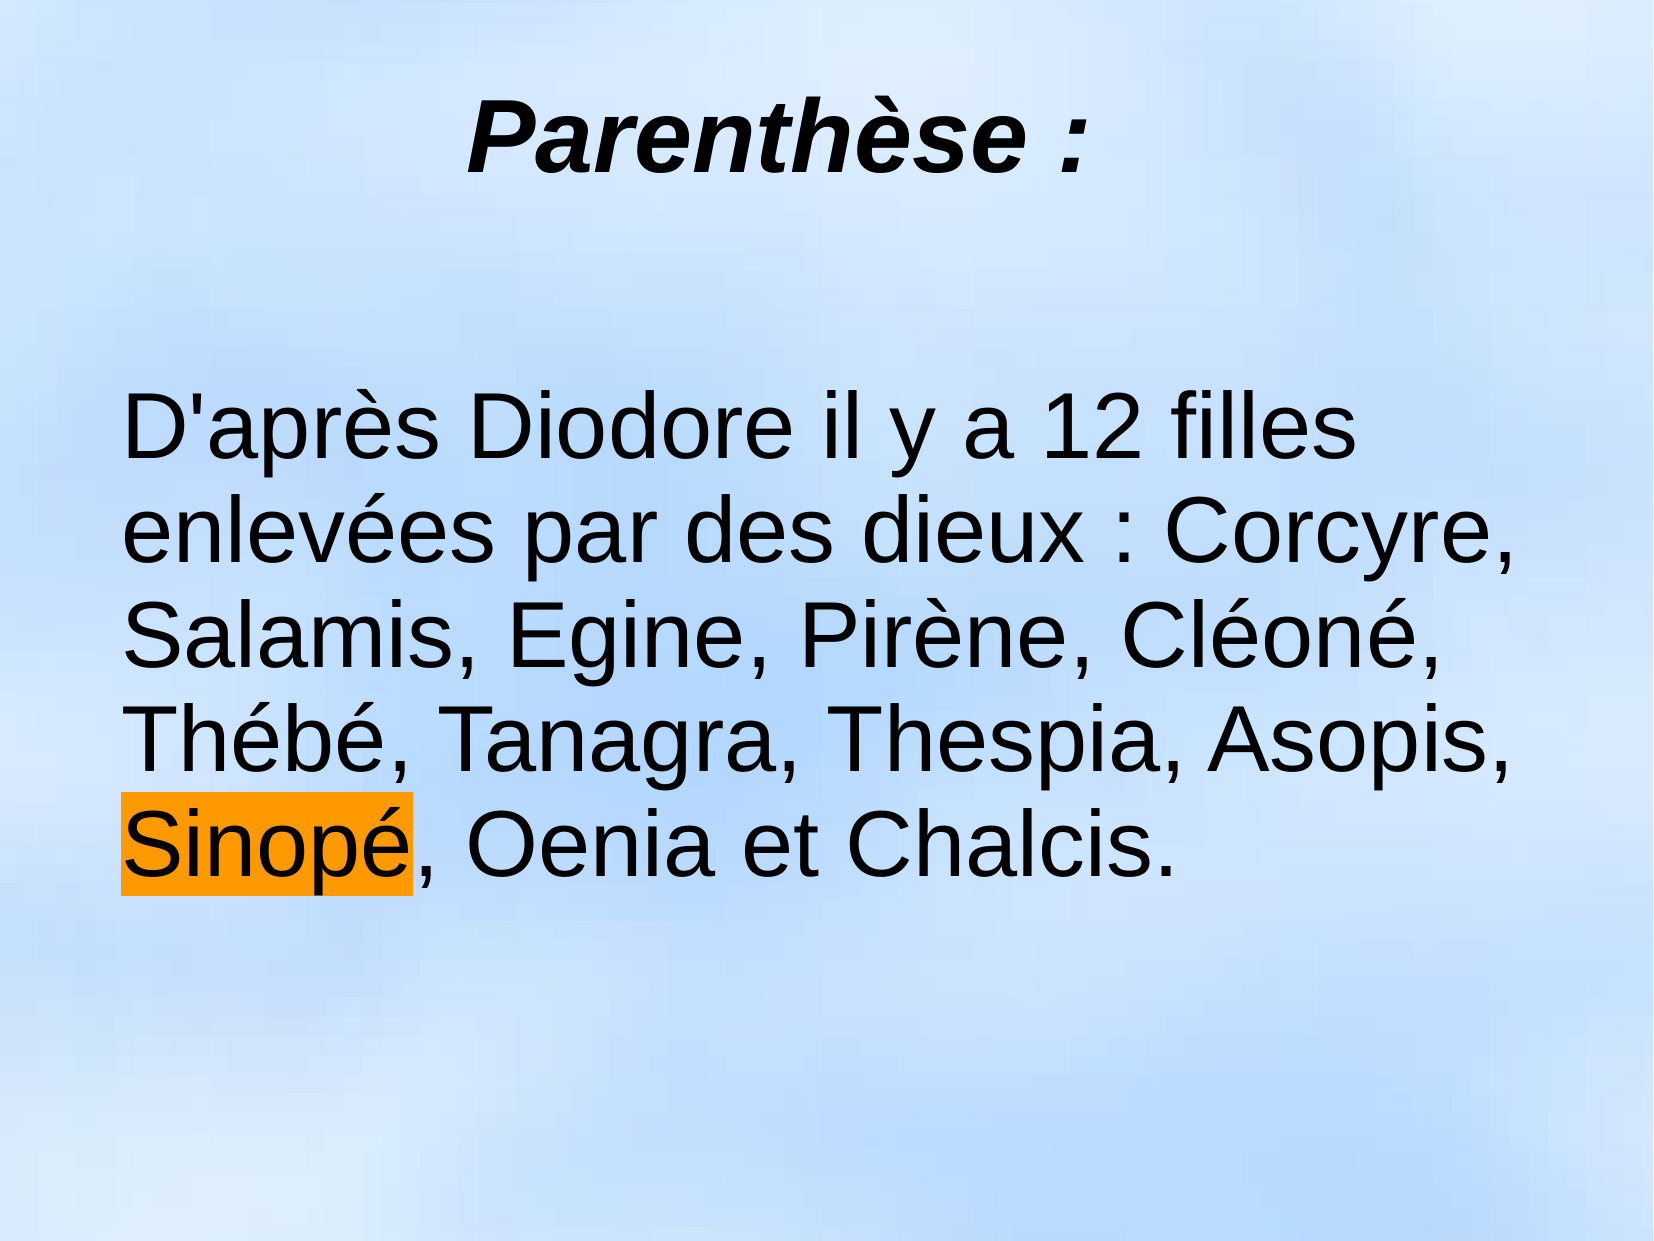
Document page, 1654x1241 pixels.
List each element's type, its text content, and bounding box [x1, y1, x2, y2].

picture [0, 0, 1654, 1241]
text_box Parenthèse : [307, 70, 1252, 202]
text_box D'après Diodore il y a 12 filles enlevées par des dieux : Corcyre, Salamis, Egine, Pirène, Cléoné, Thébé, Tanagra, Thespia, Asopis, Sinopé, Oenia et Chalcis. [106, 366, 1571, 1113]
